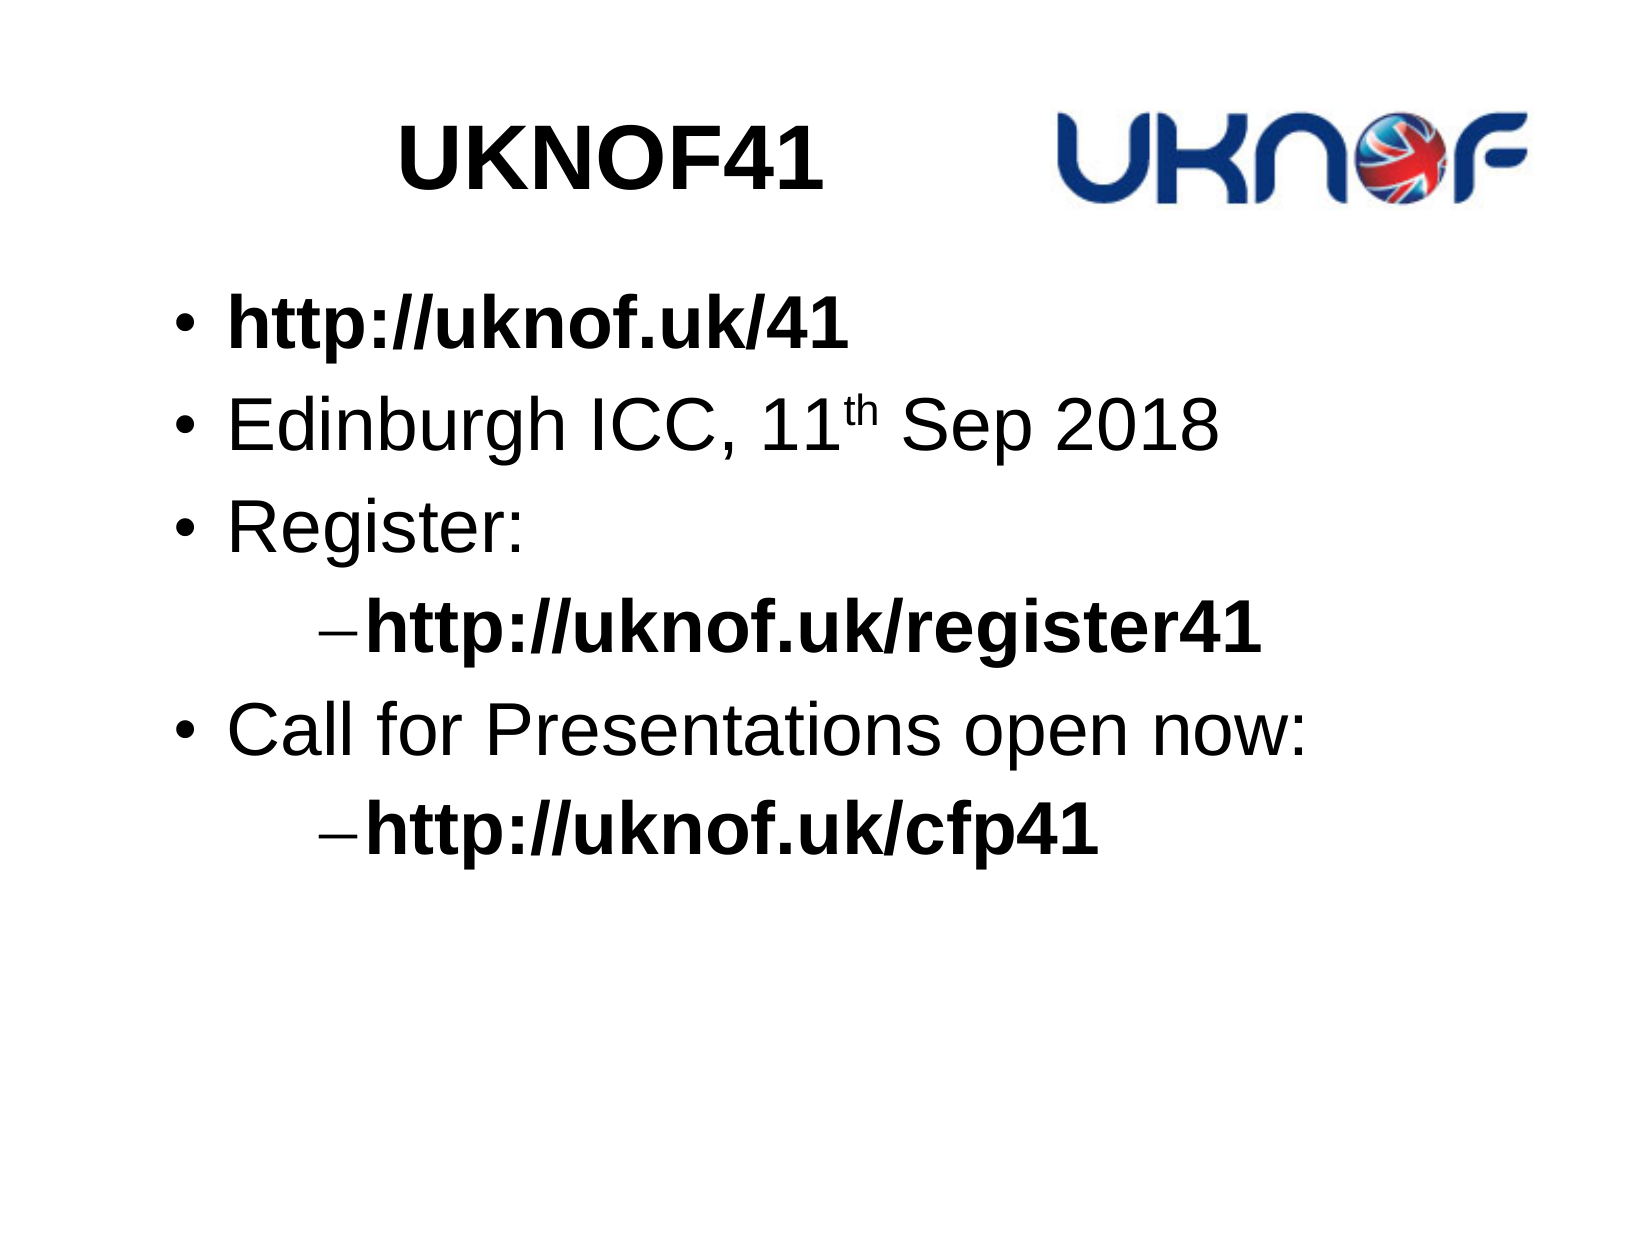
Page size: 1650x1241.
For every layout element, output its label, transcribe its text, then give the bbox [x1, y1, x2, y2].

title UKNOF41 [123, 55, 1100, 262]
picture [1100, 93, 1536, 225]
list http://uknof.uk/41 Edinburgh ICC, 11th Sep 2018 Register: http://uknof.uk/register41 Call for Presentations open now: http://uknof.uk/cfp41 [112, 280, 1515, 1013]
